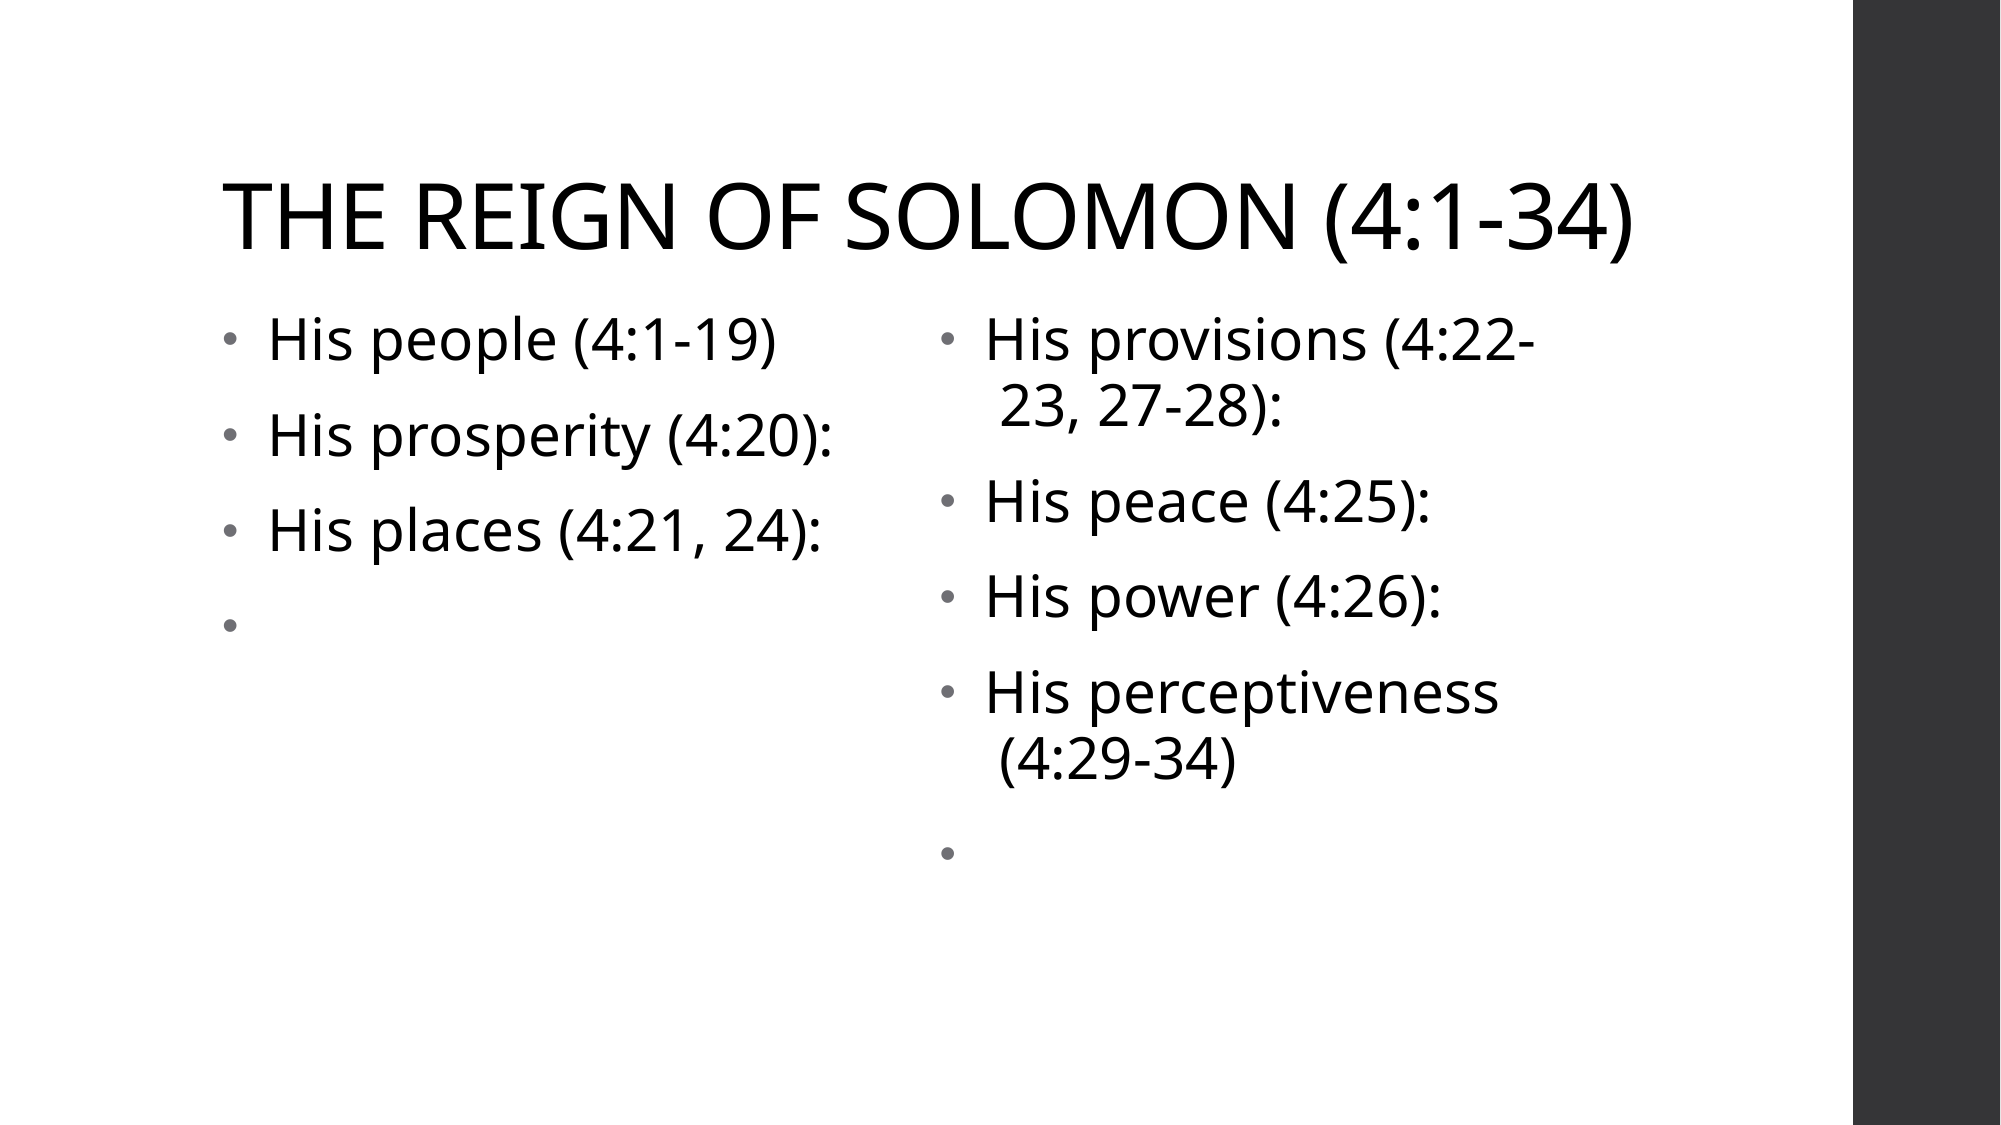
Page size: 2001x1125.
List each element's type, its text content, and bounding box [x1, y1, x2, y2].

title THE REIGN OF SOLOMON (4:1-34) [206, 60, 1797, 278]
list His provisions (4:22-23, 27-28): His peace (4:25): His power (4:26): His perceptiveness (4:29-34) [924, 299, 1617, 1014]
list His people (4:1-19) His prosperity (4:20): His places (4:21, 24): [207, 299, 900, 1014]
